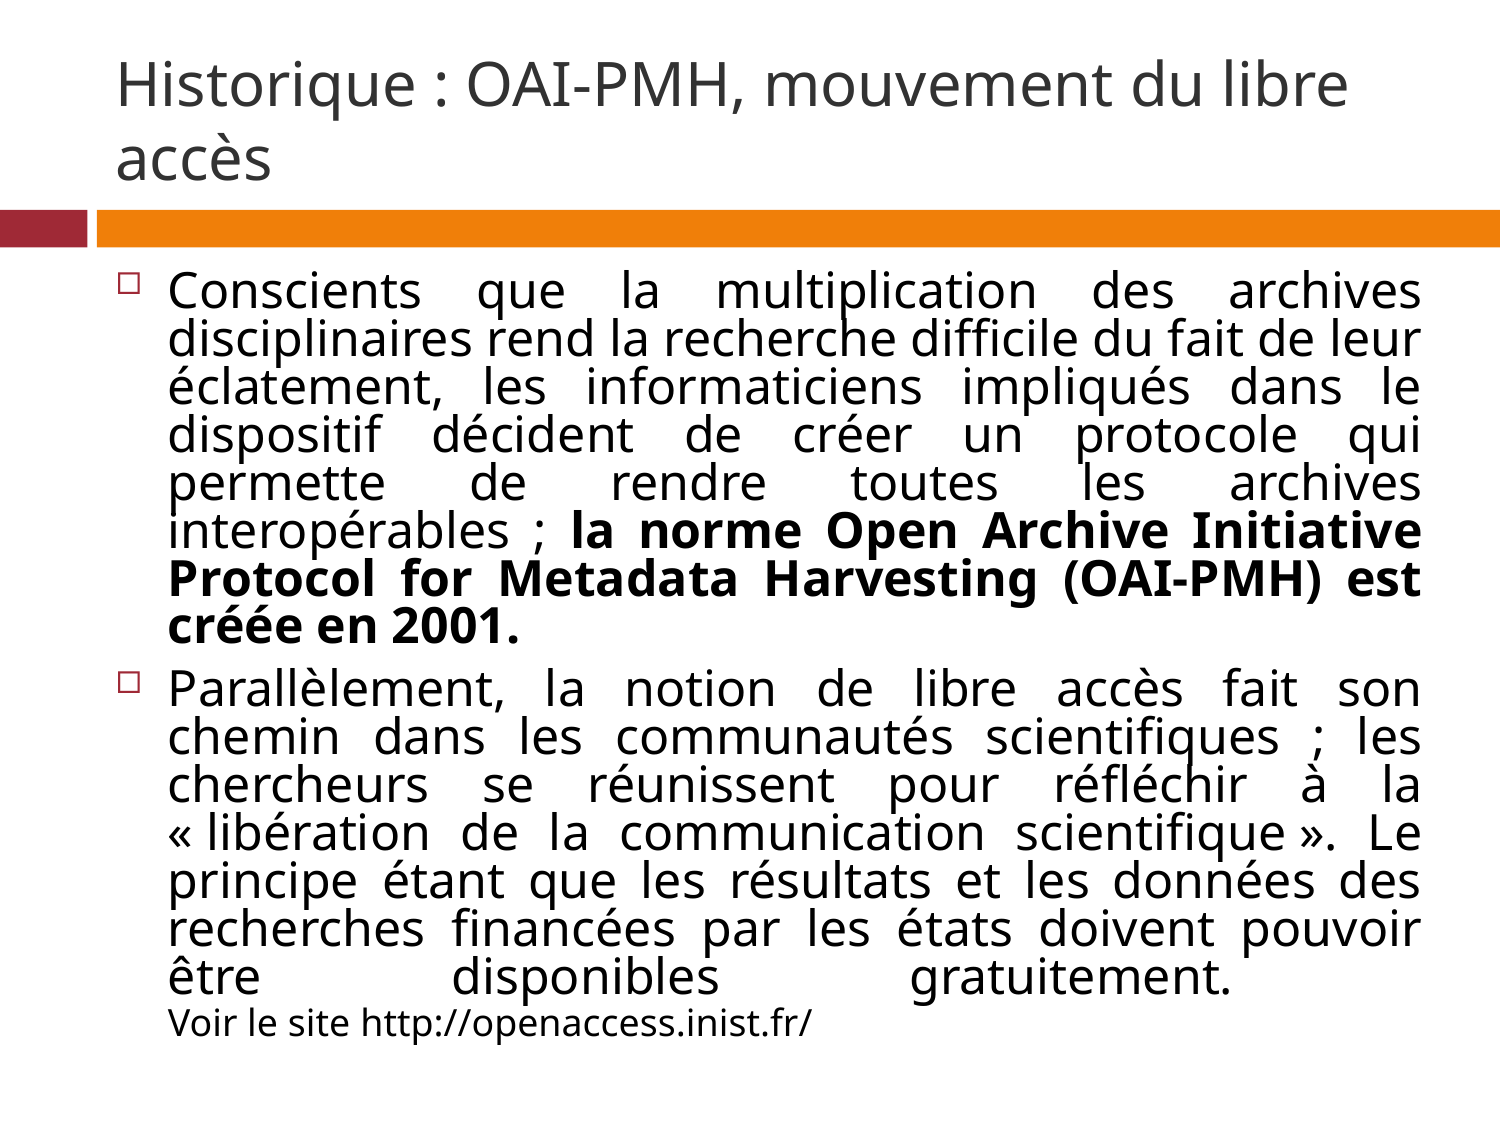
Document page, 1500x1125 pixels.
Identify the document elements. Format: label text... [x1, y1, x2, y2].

footer [566, 1026, 576, 1034]
footer [416, 1025, 428, 1034]
list Conscients que la multiplication des archives disciplinaires rend la recherche difficile du fait de leur éclatement, les informaticiens impliqués dans le dispositif décident de créer un protocole qui permette de rendre toutes les archives interopérables ; la norme Open Archive Initiative Protocol for Metadata Harvesting (OAI-PMH) est créée en 2001. Parallèlement, la notion de libre accès fait son chemin dans les communautés scientifiques ; les chercheurs se réunissent pour réfléchir à la « libération de la communication scientifique ». Le principe étant que les résultats et les données des recherches financées par les états doivent pouvoir être disponibles gratuitement. Voir le site http://openaccess.inist.fr/ [100, 262, 1438, 1000]
footer [99, 1025, 990, 1085]
footer [500, 1025, 512, 1034]
title Historique : OAI-PMH, mouvement du libre accès [100, 37, 1438, 200]
footer [194, 1025, 206, 1034]
footer [476, 1025, 488, 1034]
